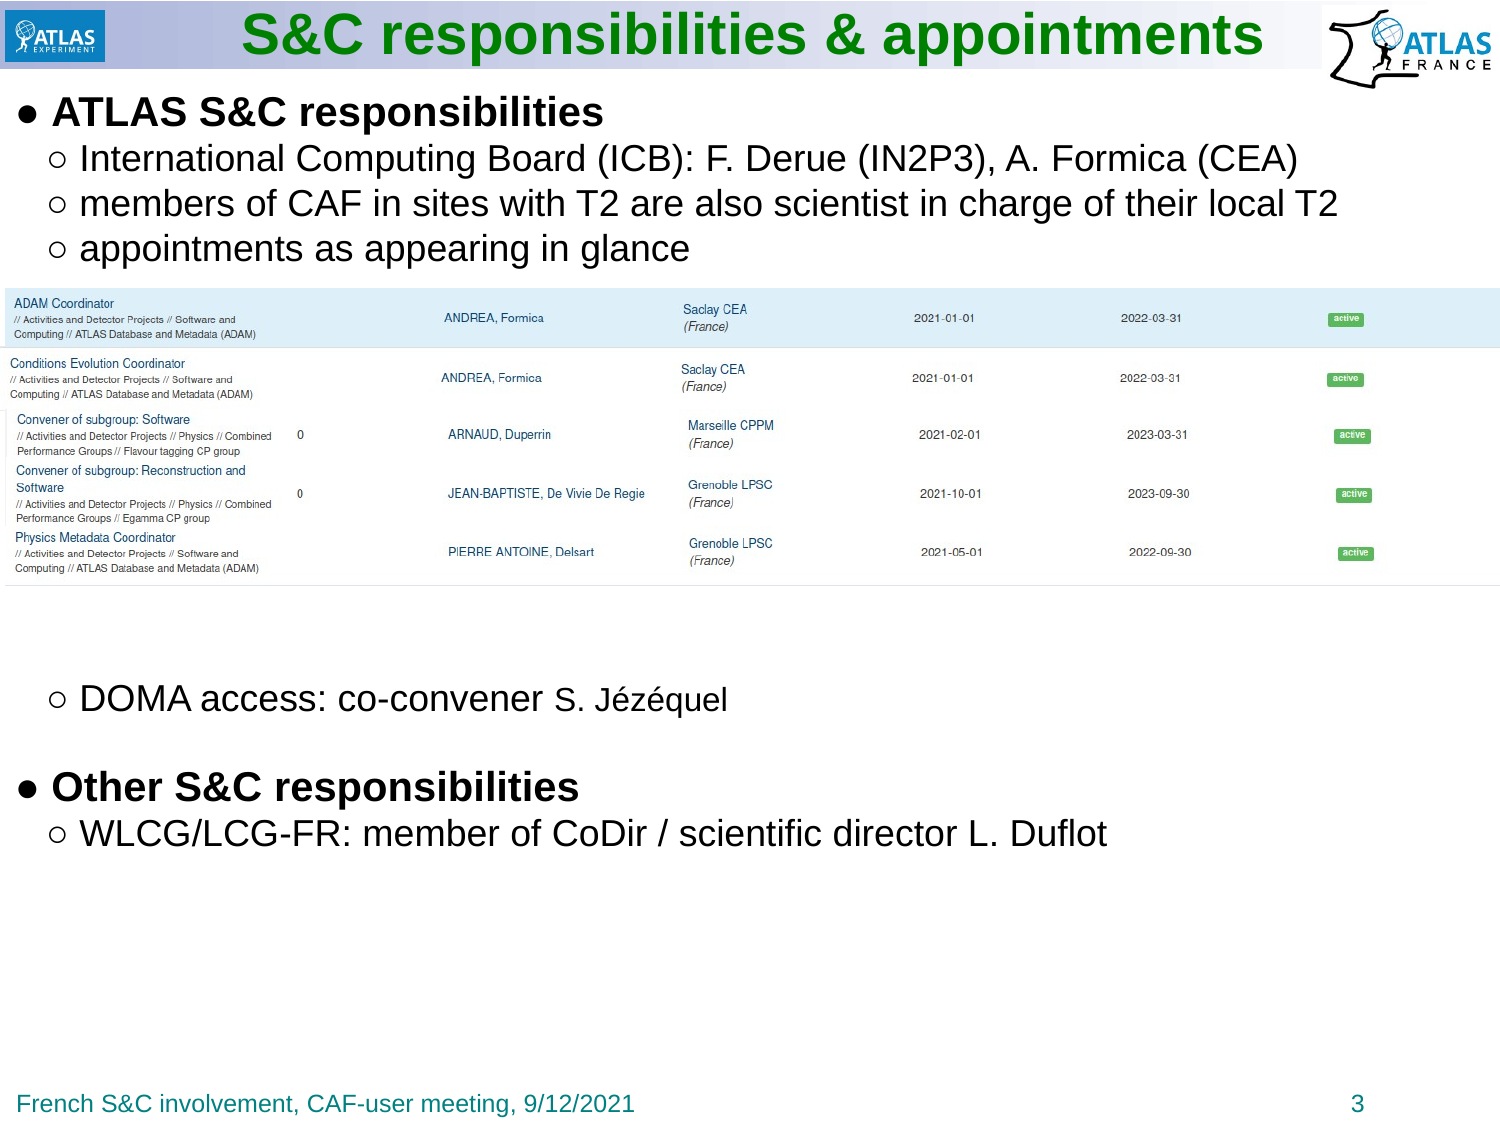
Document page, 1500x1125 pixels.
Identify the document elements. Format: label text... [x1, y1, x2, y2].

text_box ● ATLAS S&C responsibilities ○ International Computing Board (ICB): F. Derue (IN2P3), A. Formica (CEA) ○ members of CAF in sites with T2 are also scientist in charge of their local T2 ○ appointments as appearing in glance ○ DOMA access: co-convener S. Jézéquel ● Other S&C responsibilities ○ WLCG/LCG-FR: member of CoDir / scientific director L. Duflot [0, 77, 1474, 257]
picture [0, 288, 1500, 586]
text_box S&C responsibilities & appointments [17, 0, 1500, 99]
picture [5, 10, 17, 62]
